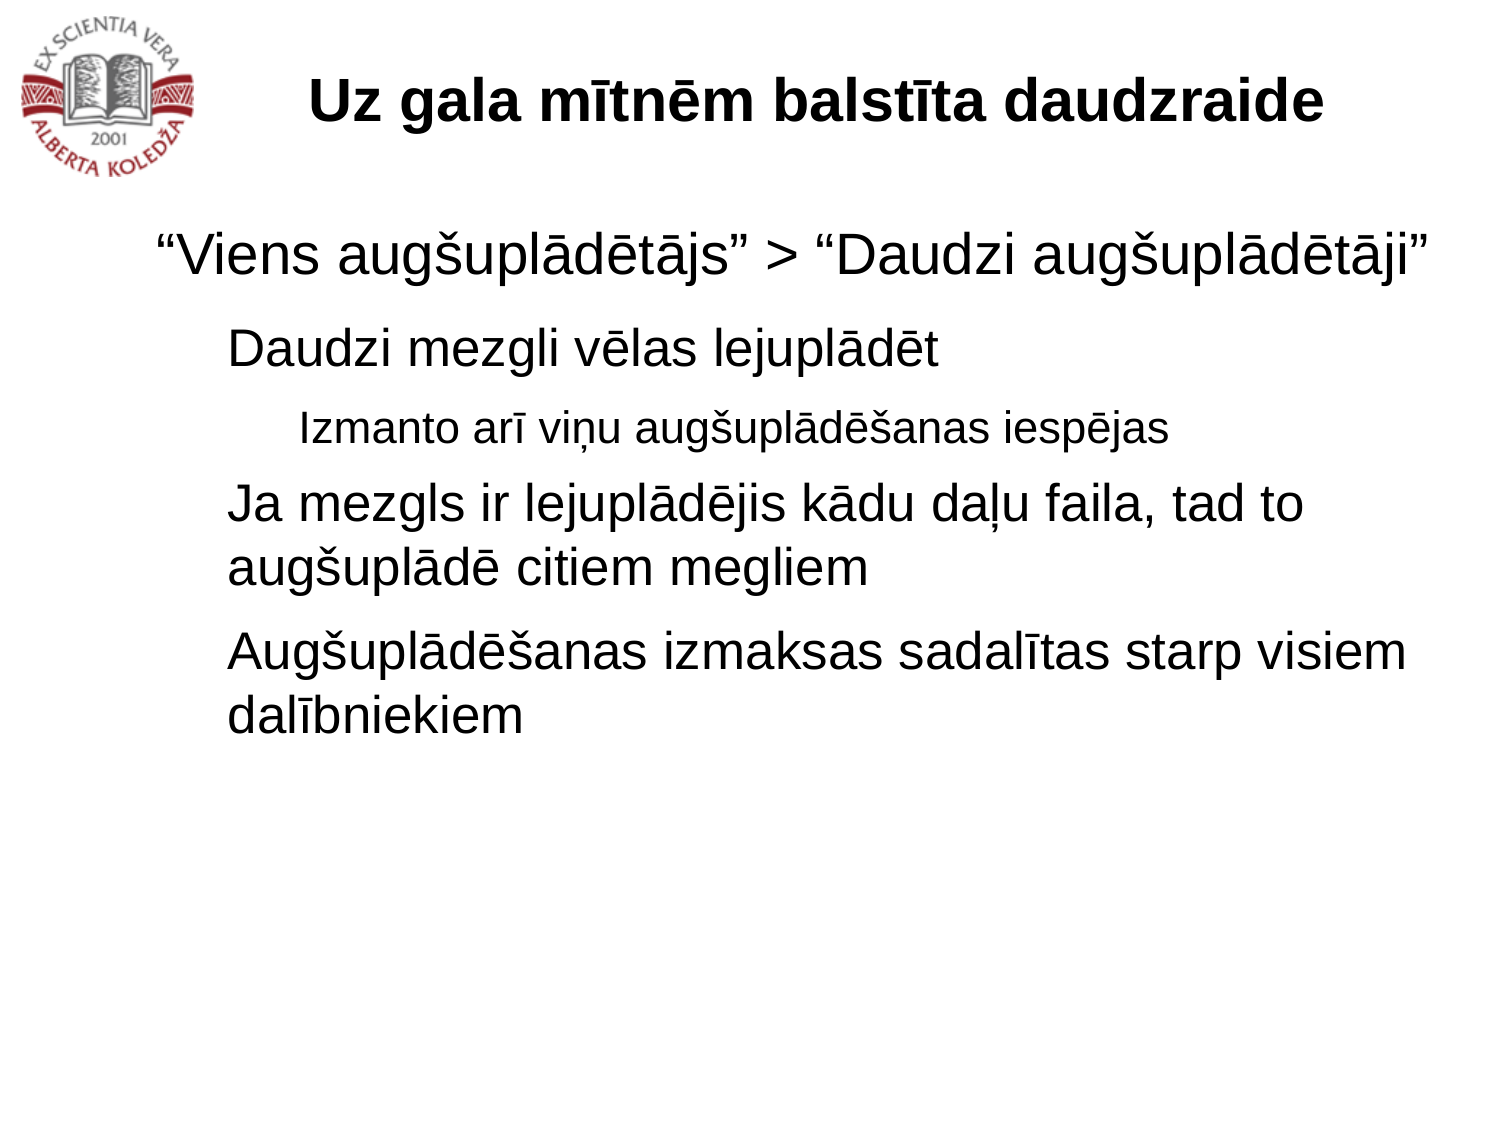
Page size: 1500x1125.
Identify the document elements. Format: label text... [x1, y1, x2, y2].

list “Viens augšuplādētājs” > “Daudzi augšuplādētāji” Daudzi mezgli vēlas lejuplādēt Izmanto arī viņu augšuplādēšanas iespējas Ja mezgls ir lejuplādējis kādu daļu faila, tad to augšuplādē citiem megliem Augšuplādēšanas izmaksas sadalītas starp visiem dalībniekiem [85, 216, 1436, 1035]
picture [21, 16, 194, 177]
title Uz gala mītnēm balstīta daudzraide [187, 44, 1425, 150]
